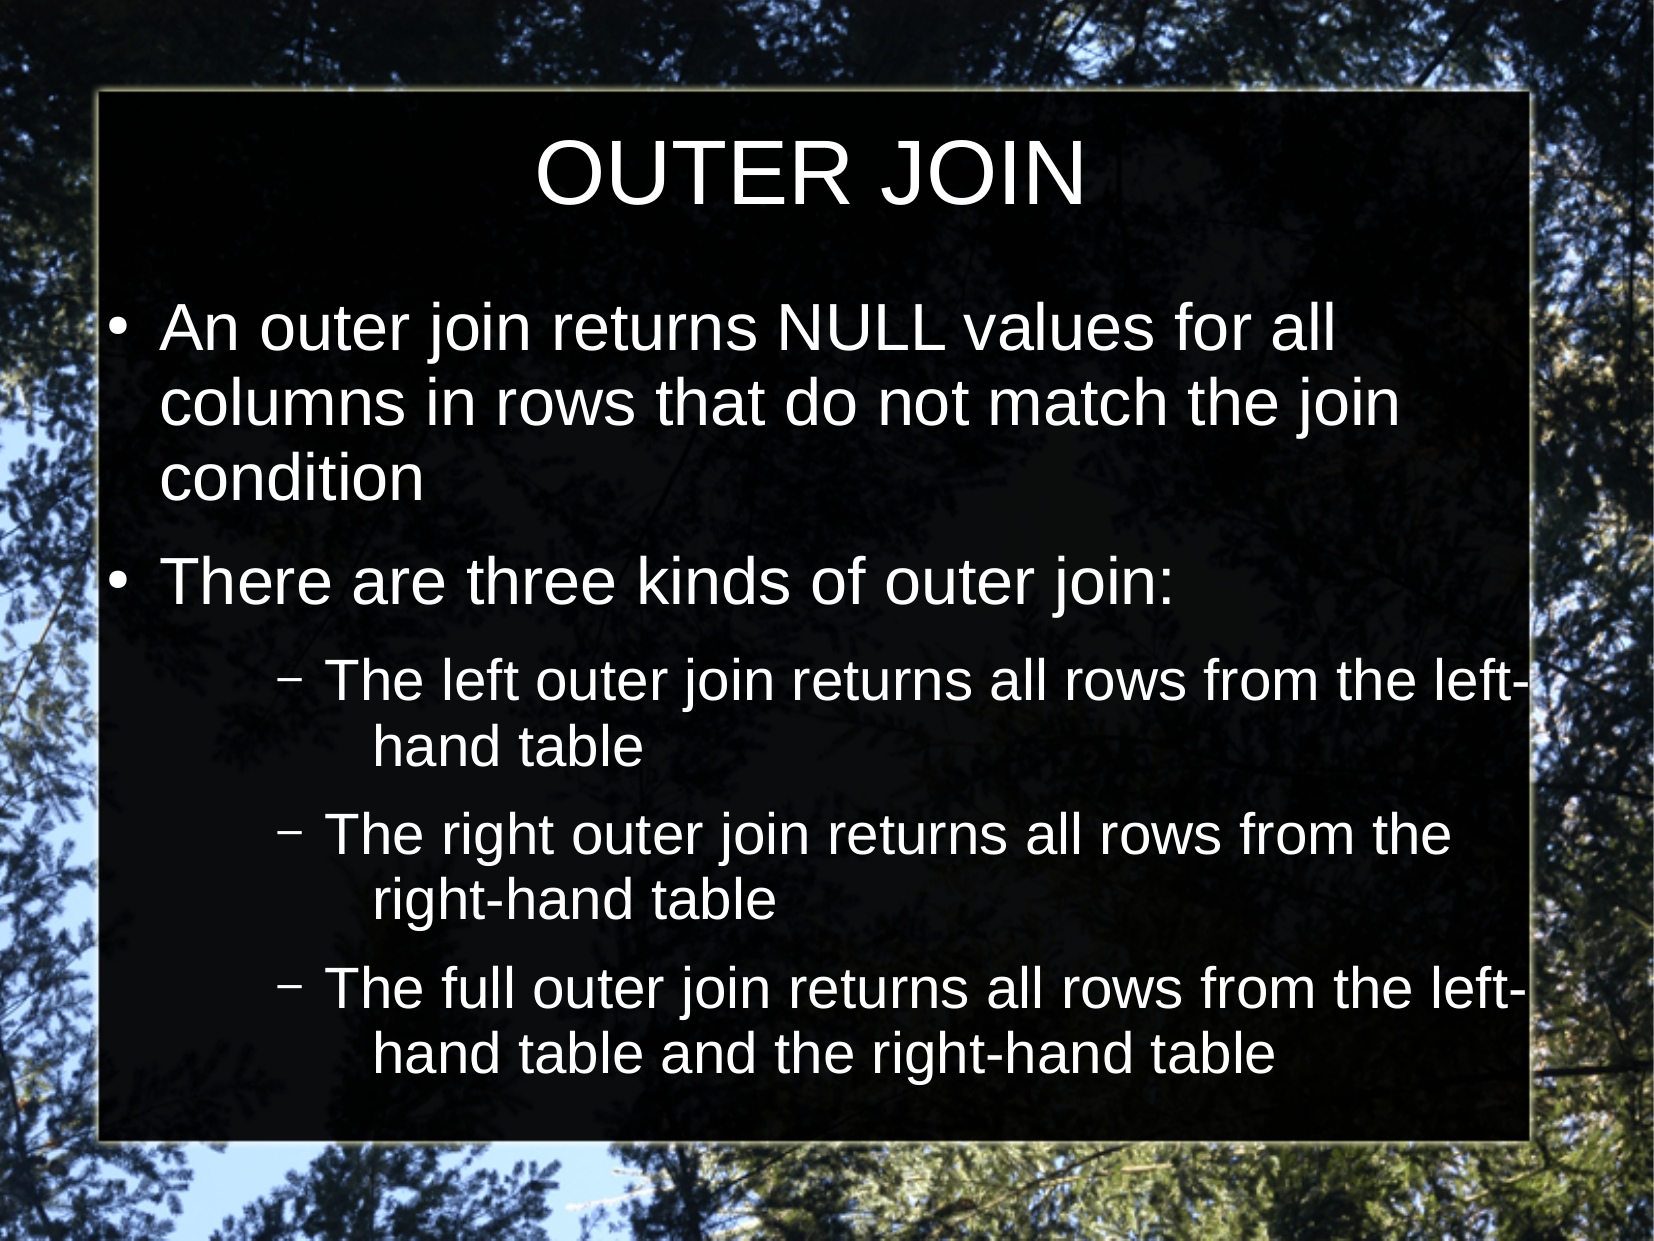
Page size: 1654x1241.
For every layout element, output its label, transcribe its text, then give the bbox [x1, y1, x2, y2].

title OUTER JOIN [88, 88, 1536, 257]
list An outer join returns NULL values for all columns in rows that do not match the join condition There are three kinds of outer join: The left outer join returns all rows from the left-hand table The right outer join returns all rows from the right-hand table The full outer join returns all rows from the left-hand table and the right-hand table [88, 290, 1536, 1094]
picture [0, 0, 1654, 1241]
